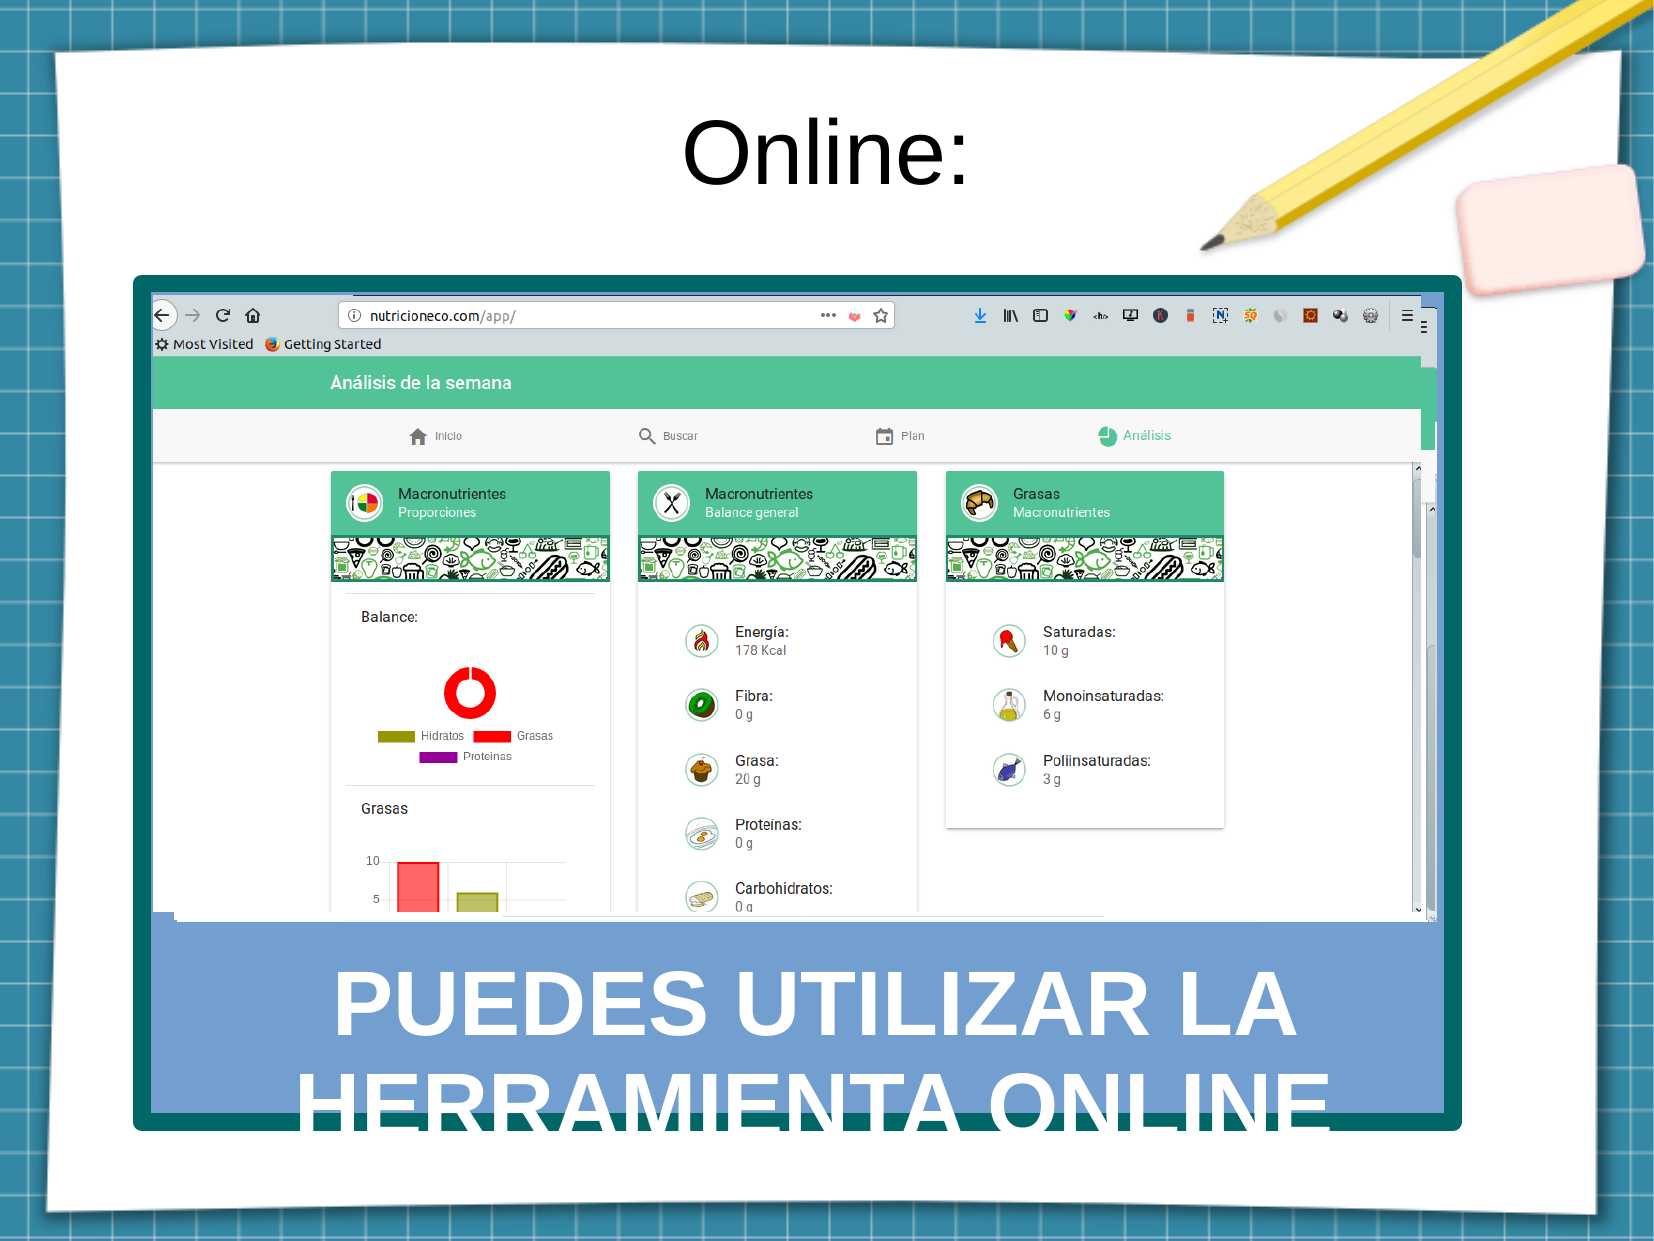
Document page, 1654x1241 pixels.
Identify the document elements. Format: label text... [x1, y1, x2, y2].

text_box PUEDES UTILIZAR LA HERRAMIENTA ONLINE [200, 944, 1430, 1132]
picture [0, 0, 1654, 1241]
title Online: [82, 49, 1571, 257]
text_box [141, 283, 1453, 1123]
